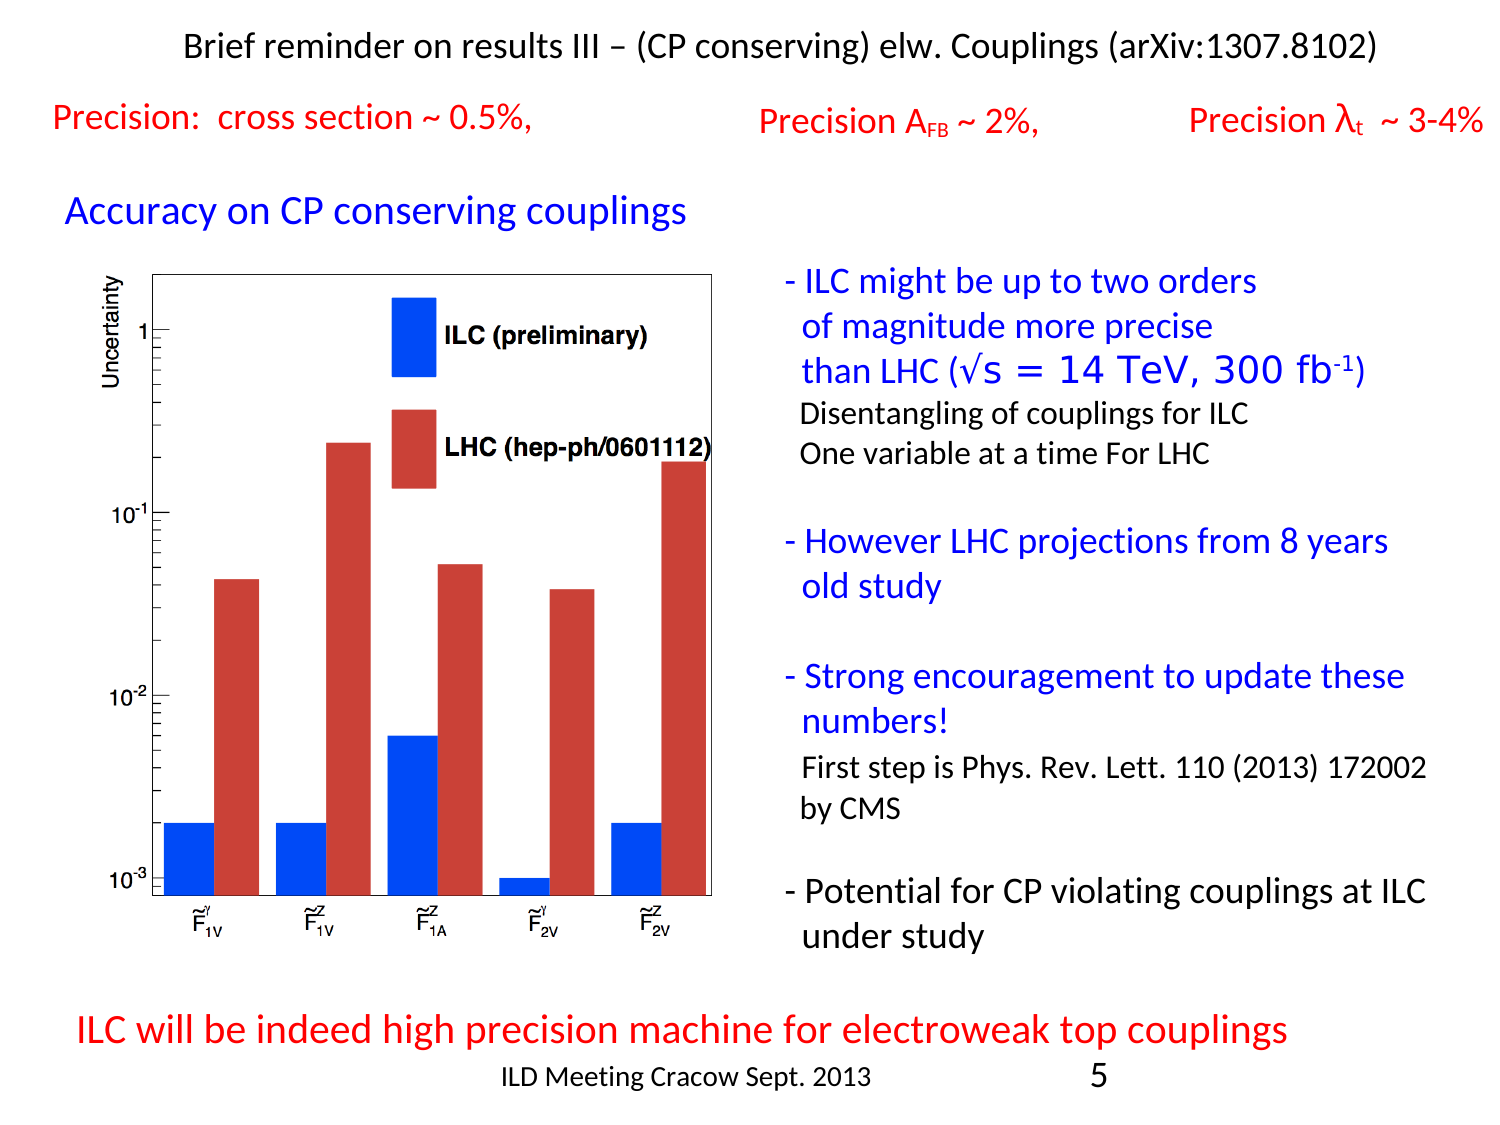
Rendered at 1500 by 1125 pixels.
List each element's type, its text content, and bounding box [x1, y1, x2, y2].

text_box Accuracy on CP conserving couplings [49, 175, 701, 241]
text_box Brief reminder on results III – (CP conserving) elw. Couplings (arXiv:1307.8102) [168, 13, 1394, 74]
text_box Precision: cross section ~ 0.5%, [37, 85, 549, 145]
text_box Precision λt ~ 3-4% [1174, 87, 1500, 160]
picture [75, 189, 788, 981]
text_box ILC will be indeed high precision machine for electroweak top couplings [61, 994, 1500, 1059]
text_box Precision AFB ~ 2%, [744, 88, 1055, 162]
text_box - ILC might be up to two orders of magnitude more precise than LHC (√s = 14 TeV, 300 fb-1) Disentangling of couplings for ILC One variable at a time For LHC - However LHC projections from 8 years old study - Strong encouragement to update these numbers! First step is Phys. Rev. Lett. 110 (2013) 172002 by CMS - Potential for CP violating couplings at ILC under study [769, 248, 1444, 964]
